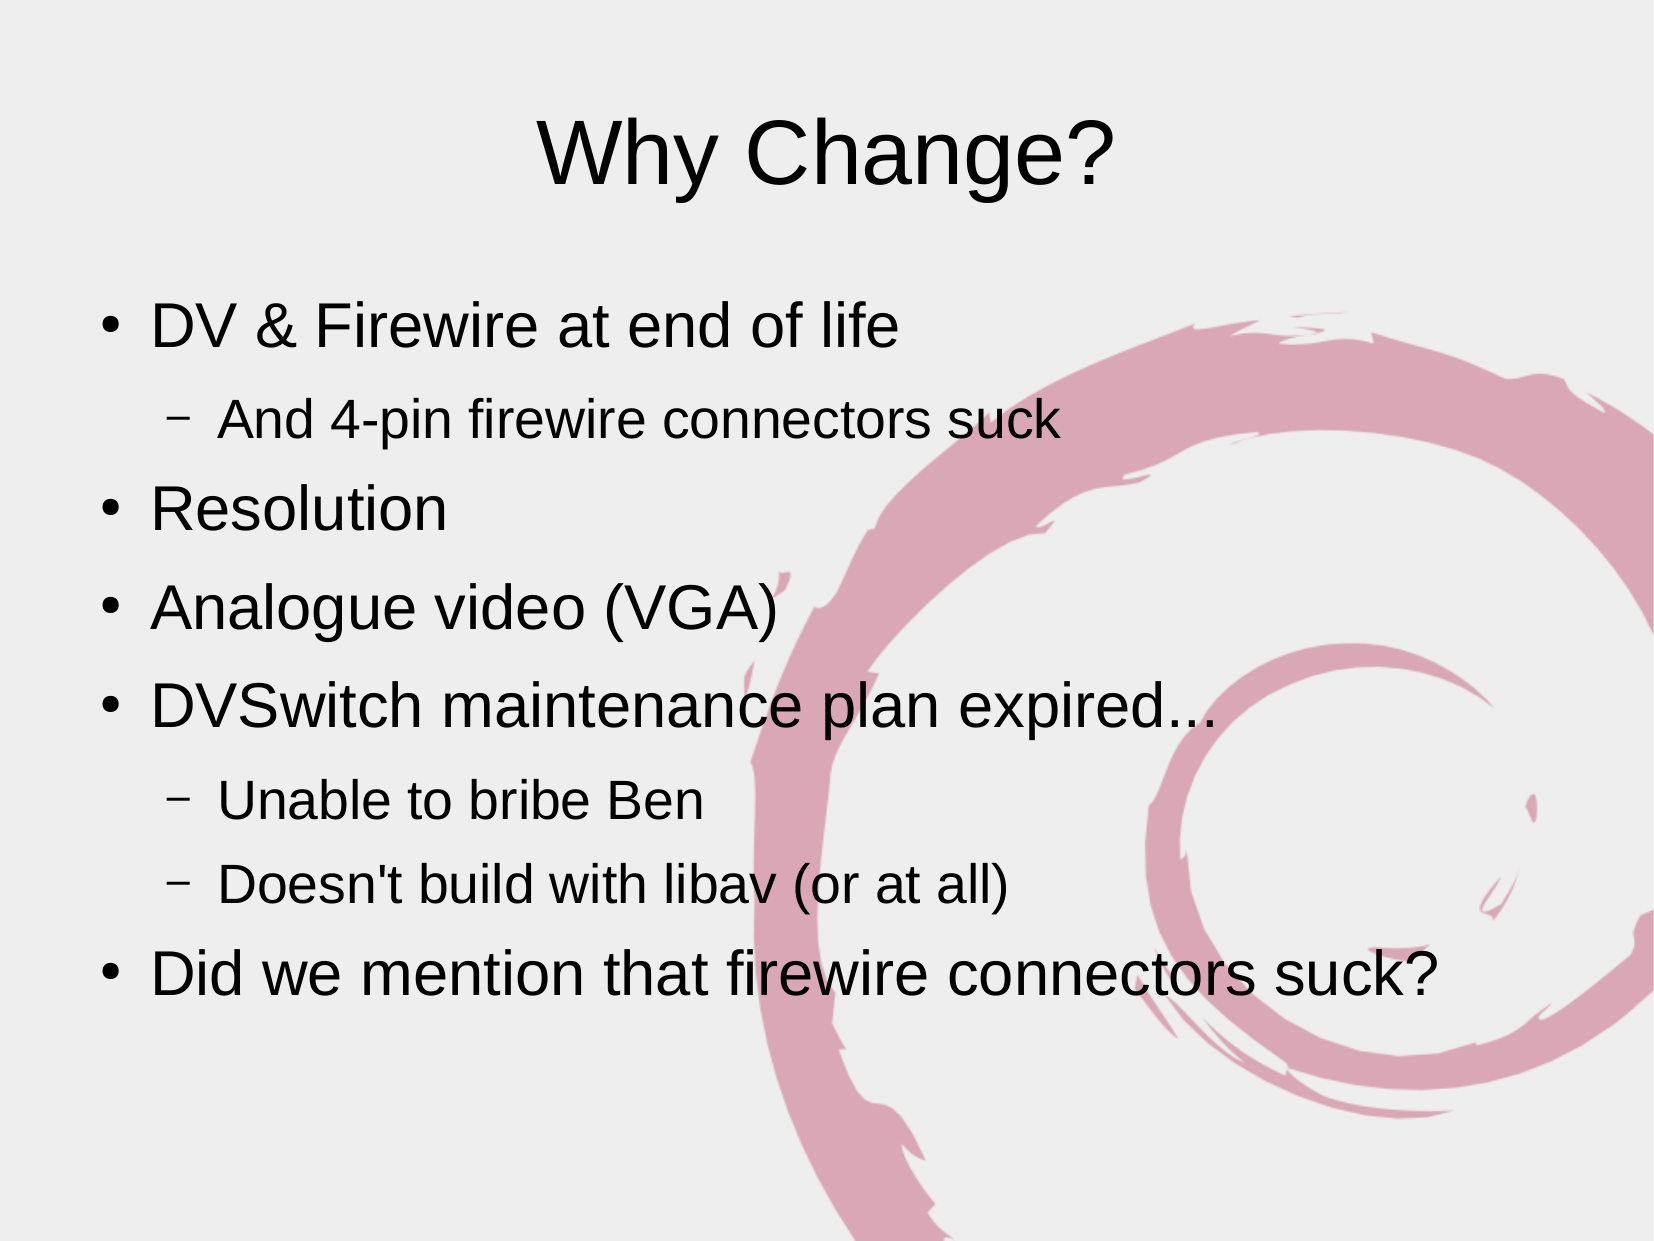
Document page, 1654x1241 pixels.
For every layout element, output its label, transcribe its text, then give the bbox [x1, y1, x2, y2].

title Why Change? [82, 49, 1571, 257]
picture [0, 0, 1654, 1241]
list DV & Firewire at end of life And 4-pin firewire connectors suck Resolution Analogue video (VGA) DVSwitch maintenance plan expired... Unable to bribe Ben Doesn't build with libav (or at all) Did we mention that firewire connectors suck? [82, 290, 1571, 1010]
